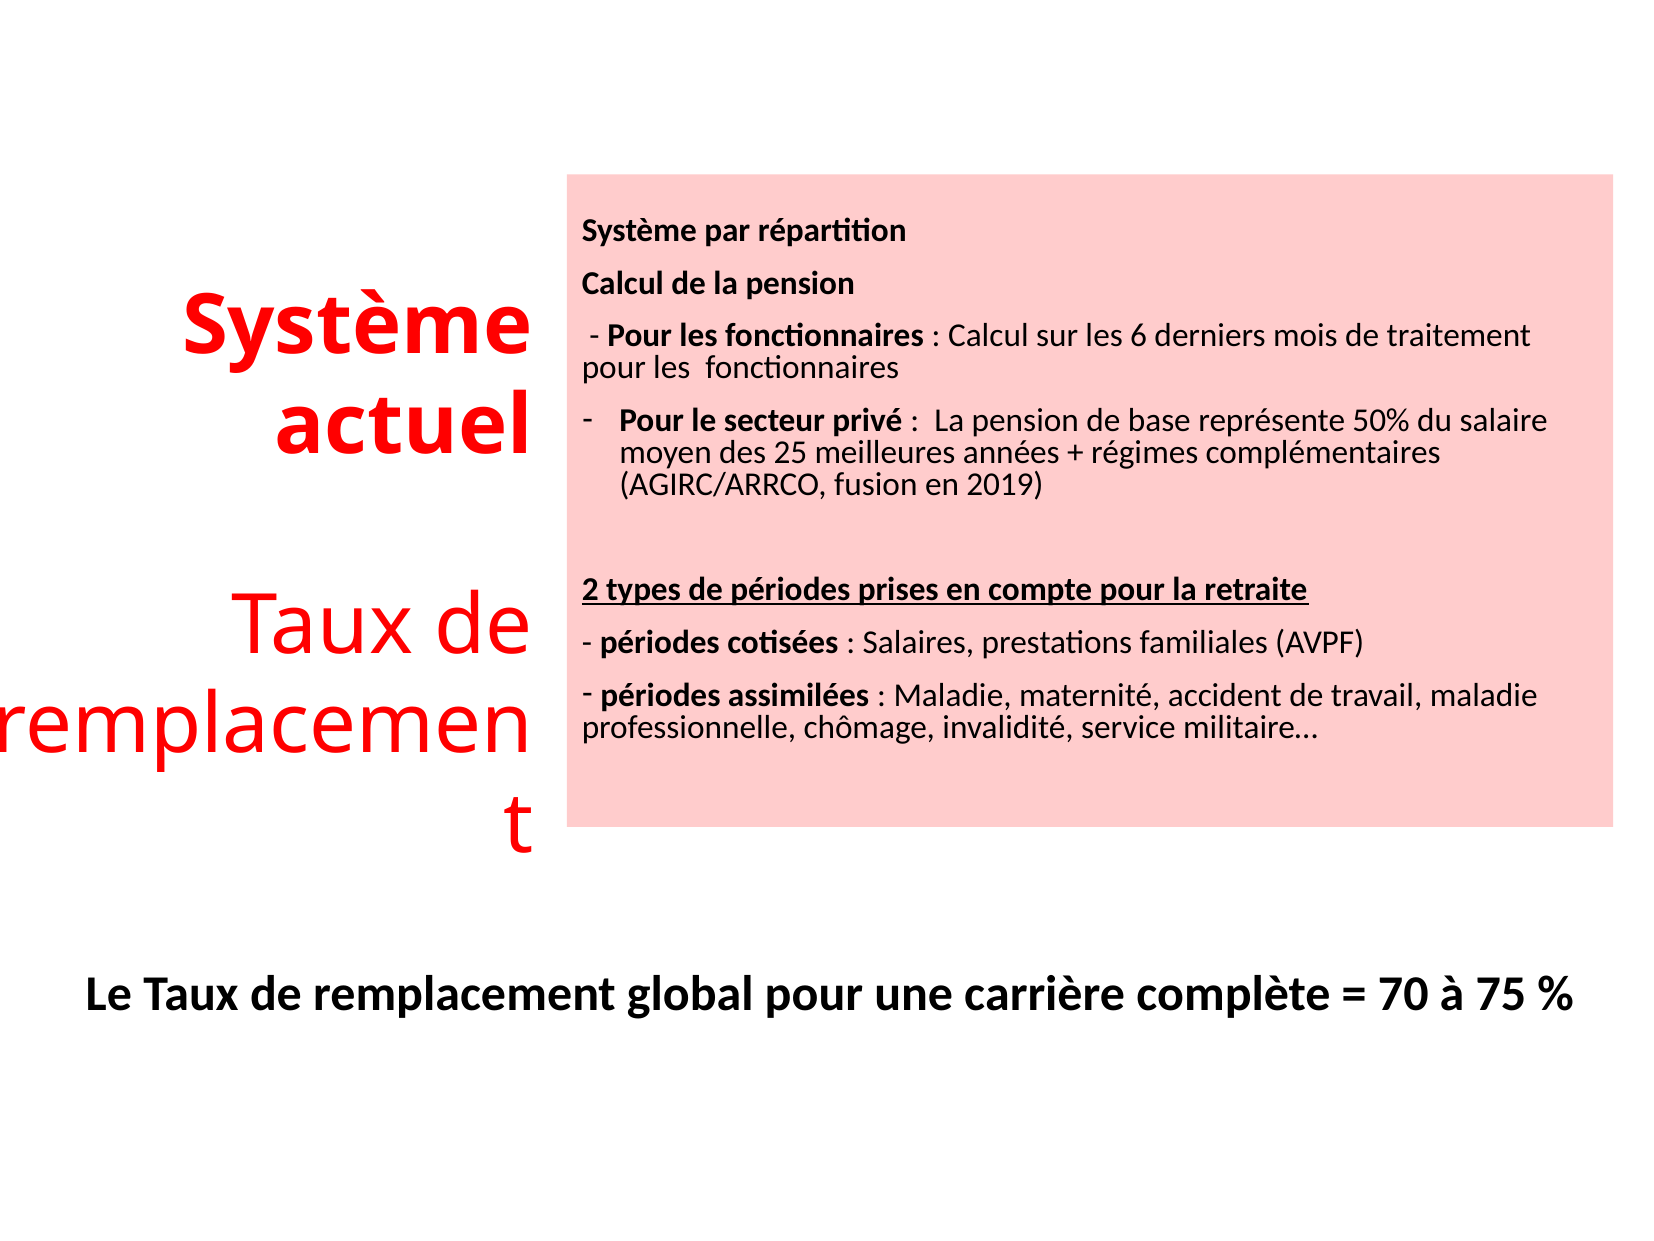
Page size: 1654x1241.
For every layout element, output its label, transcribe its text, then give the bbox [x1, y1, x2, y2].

title Système actuel Taux de remplacement [0, 165, 550, 975]
text_box Système par répartition Calcul de la pension - Pour les fonctionnaires : Calcul sur les 6 derniers mois de traitement pour les fonctionnaires Pour le secteur privé : La pension de base représente 50% du salaire moyen des 25 meilleures années + régimes complémentaires (AGIRC/ARRCO, fusion en 2019) 2 types de périodes prises en compte pour la retraite - périodes cotisées : Salaires, prestations familiales (AVPF) périodes assimilées : Maladie, maternité, accident de travail, maladie professionnelle, chômage, invalidité, service militaire… [566, 174, 1614, 827]
text_box Le Taux de remplacement global pour une carrière complète = 70 à 75 % [70, 964, 1595, 1028]
